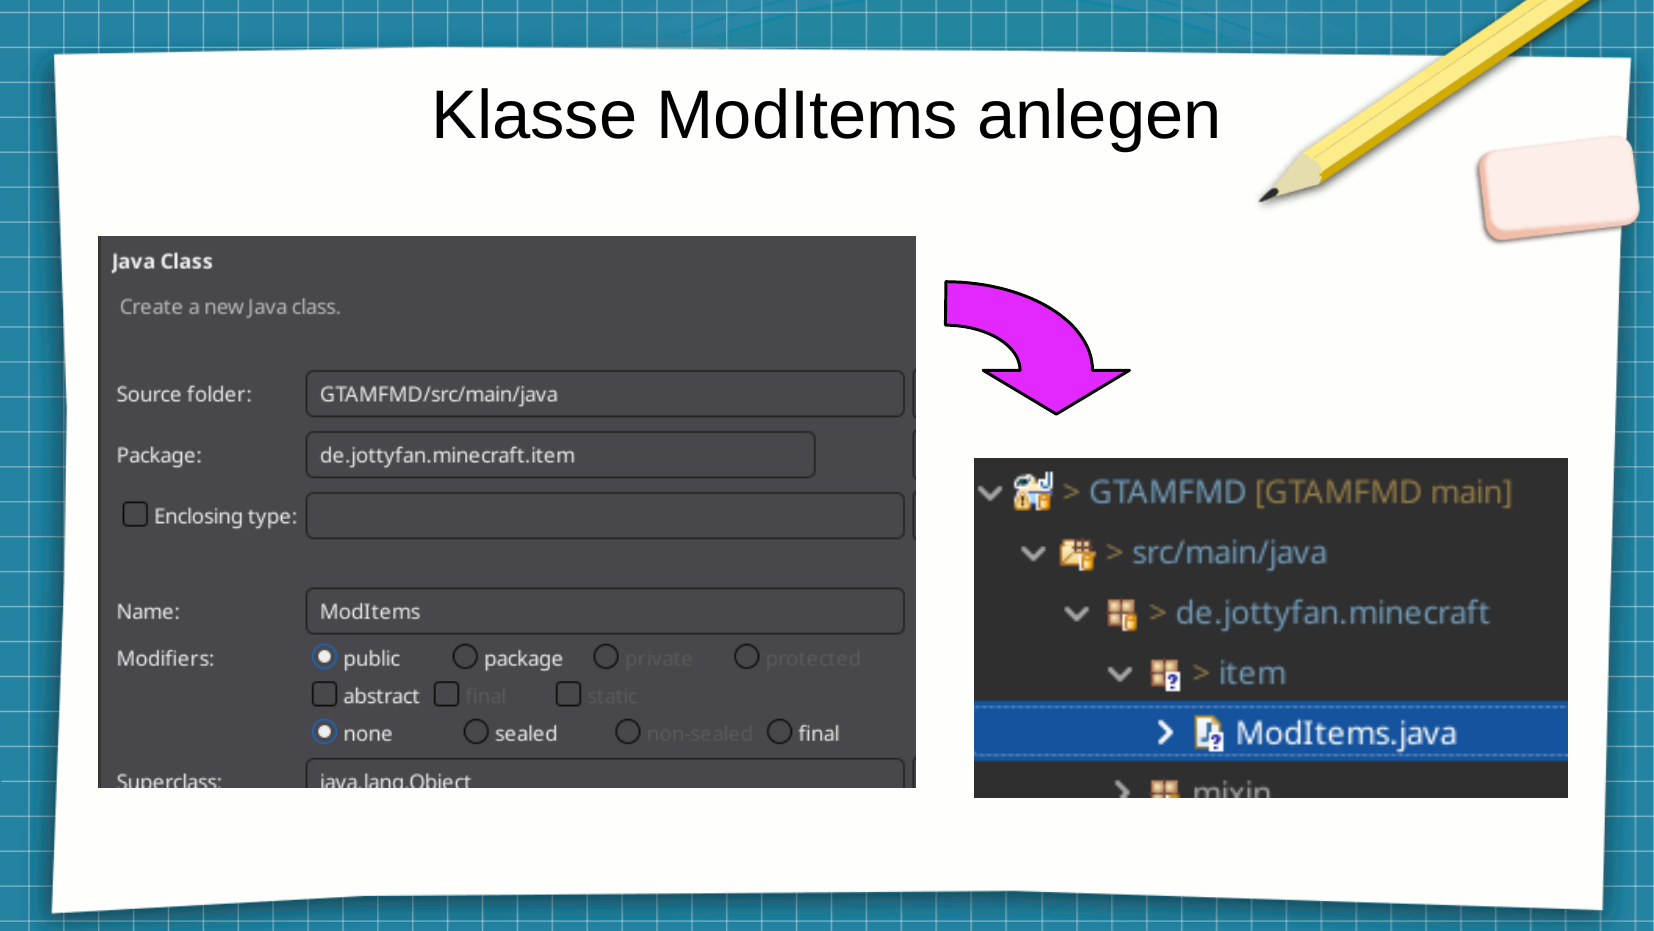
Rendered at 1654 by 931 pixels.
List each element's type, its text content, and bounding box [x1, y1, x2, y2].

text_box [945, 281, 1130, 415]
title Klasse ModItems anlegen [82, 37, 1571, 193]
picture [0, 0, 1654, 931]
